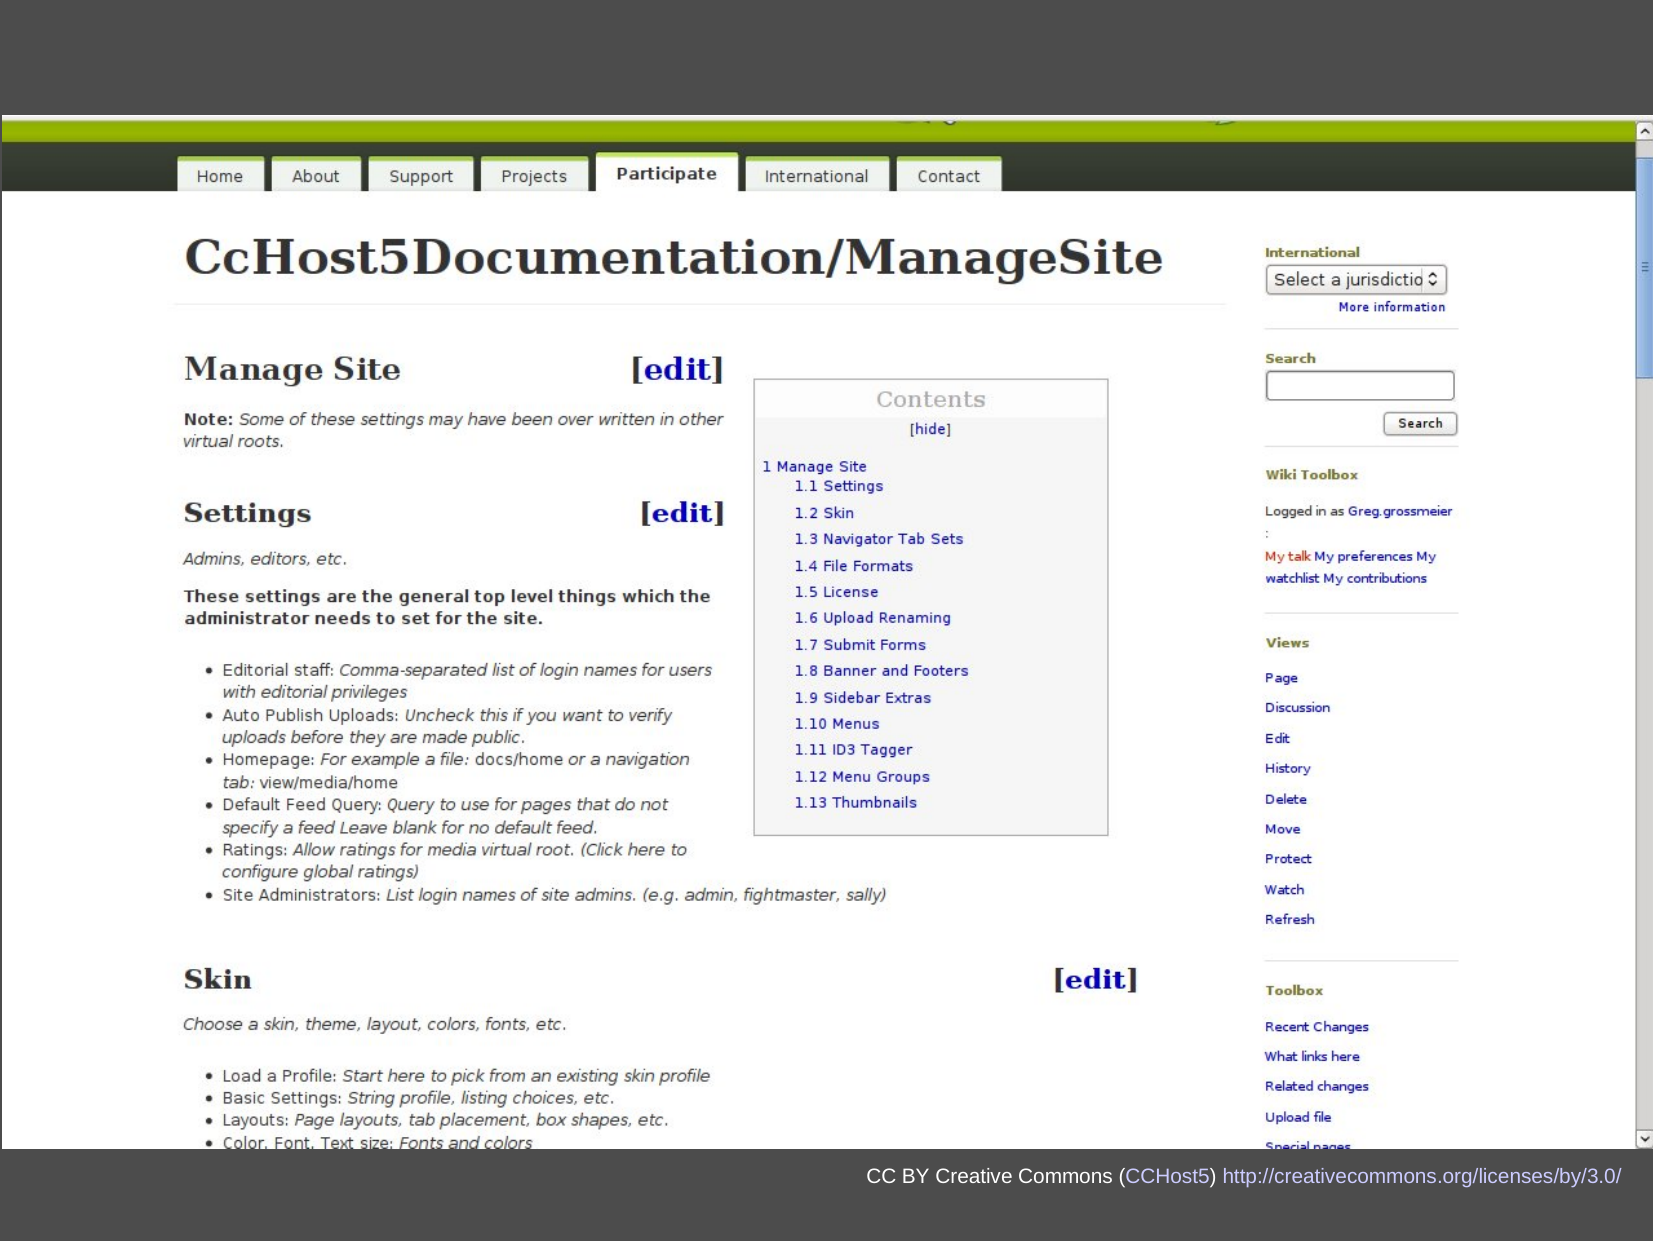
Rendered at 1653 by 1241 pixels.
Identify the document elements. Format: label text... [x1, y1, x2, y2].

picture [2, 115, 1653, 1149]
text_box CC BY Creative Commons (CCHost5) http://creativecommons.org/licenses/by/3.0/ [851, 1154, 1648, 1196]
